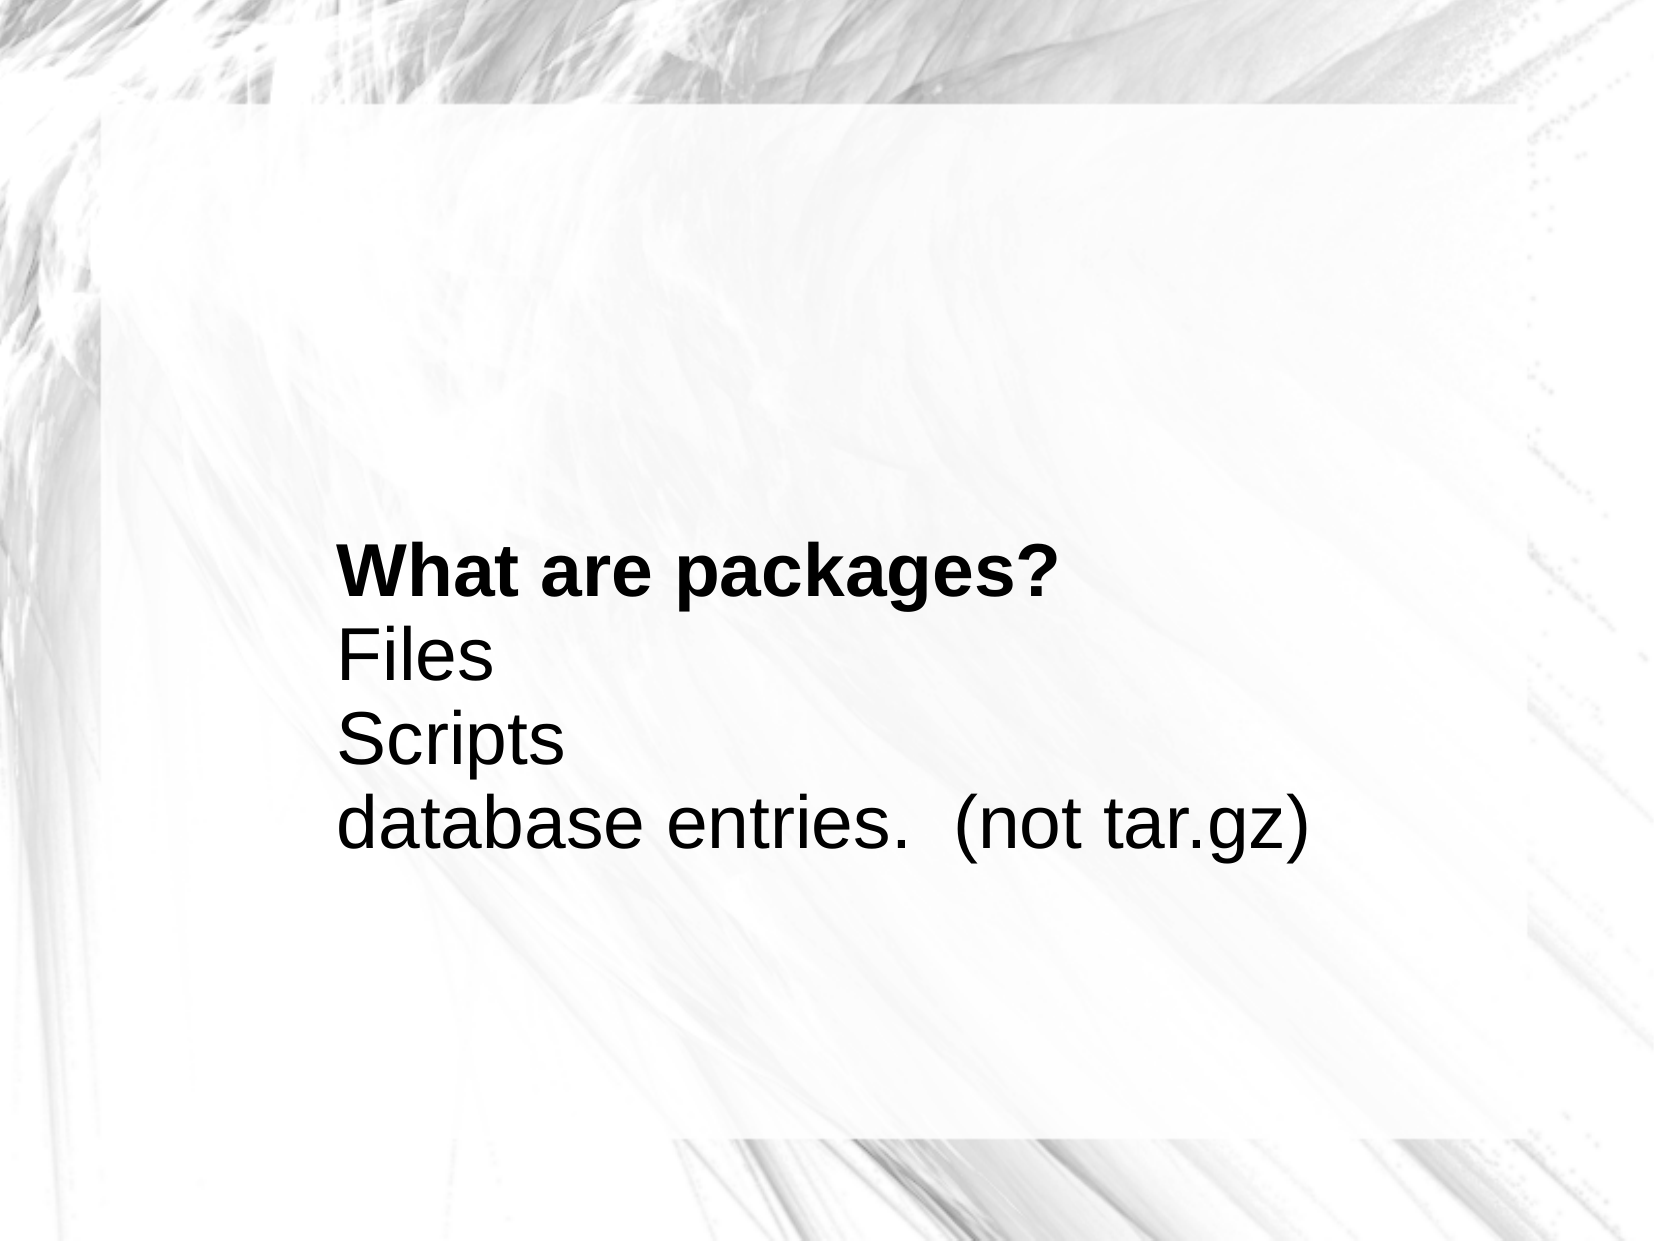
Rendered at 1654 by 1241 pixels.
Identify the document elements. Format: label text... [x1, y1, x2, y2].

picture [0, 0, 1654, 1241]
text_box What are packages? Files Scripts database entries. (not tar.gz) [322, 521, 1328, 837]
